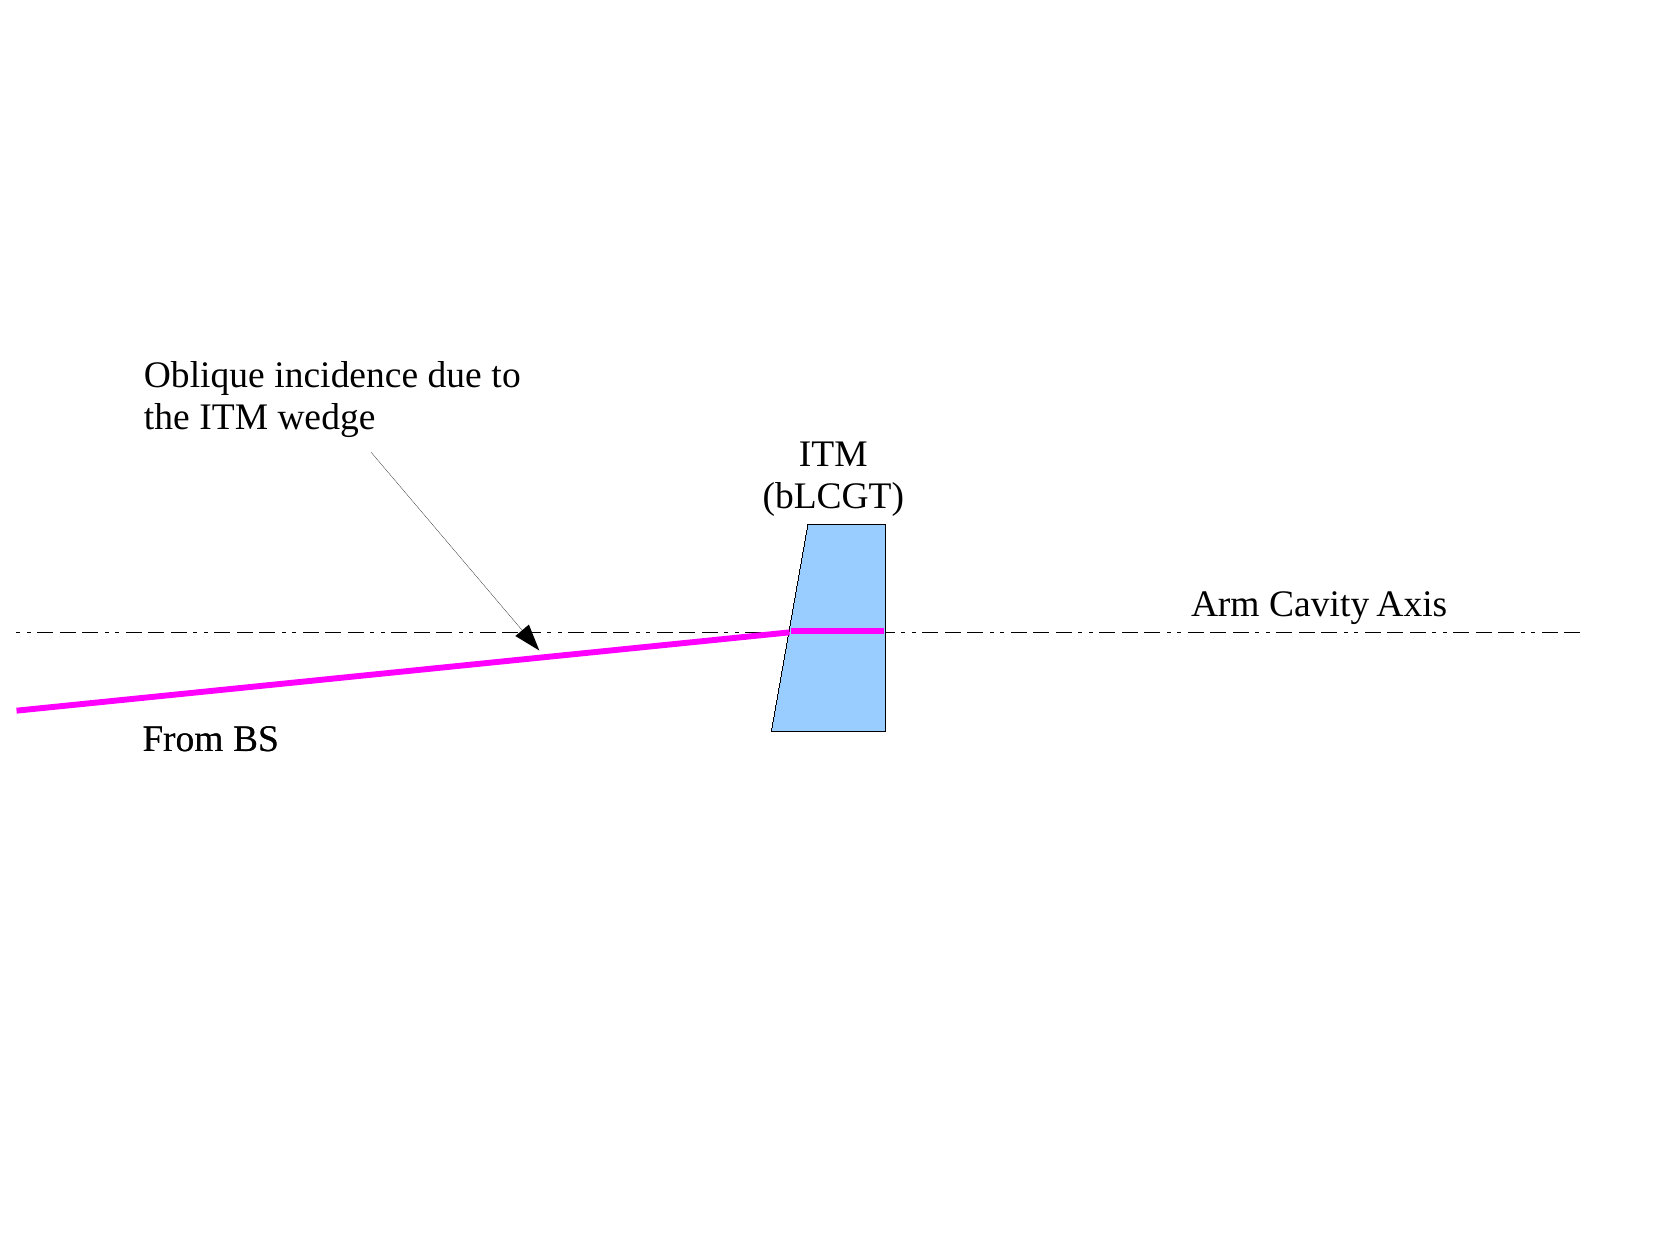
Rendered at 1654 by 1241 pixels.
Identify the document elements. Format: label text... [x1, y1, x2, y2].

text_box [771, 525, 886, 732]
text_box From BS [127, 710, 306, 768]
text_box Arm Cavity Axis [1176, 575, 1465, 636]
text_box ITM (bLCGT) [747, 425, 924, 525]
text_box Oblique incidence due to the ITM wedge [129, 347, 536, 453]
